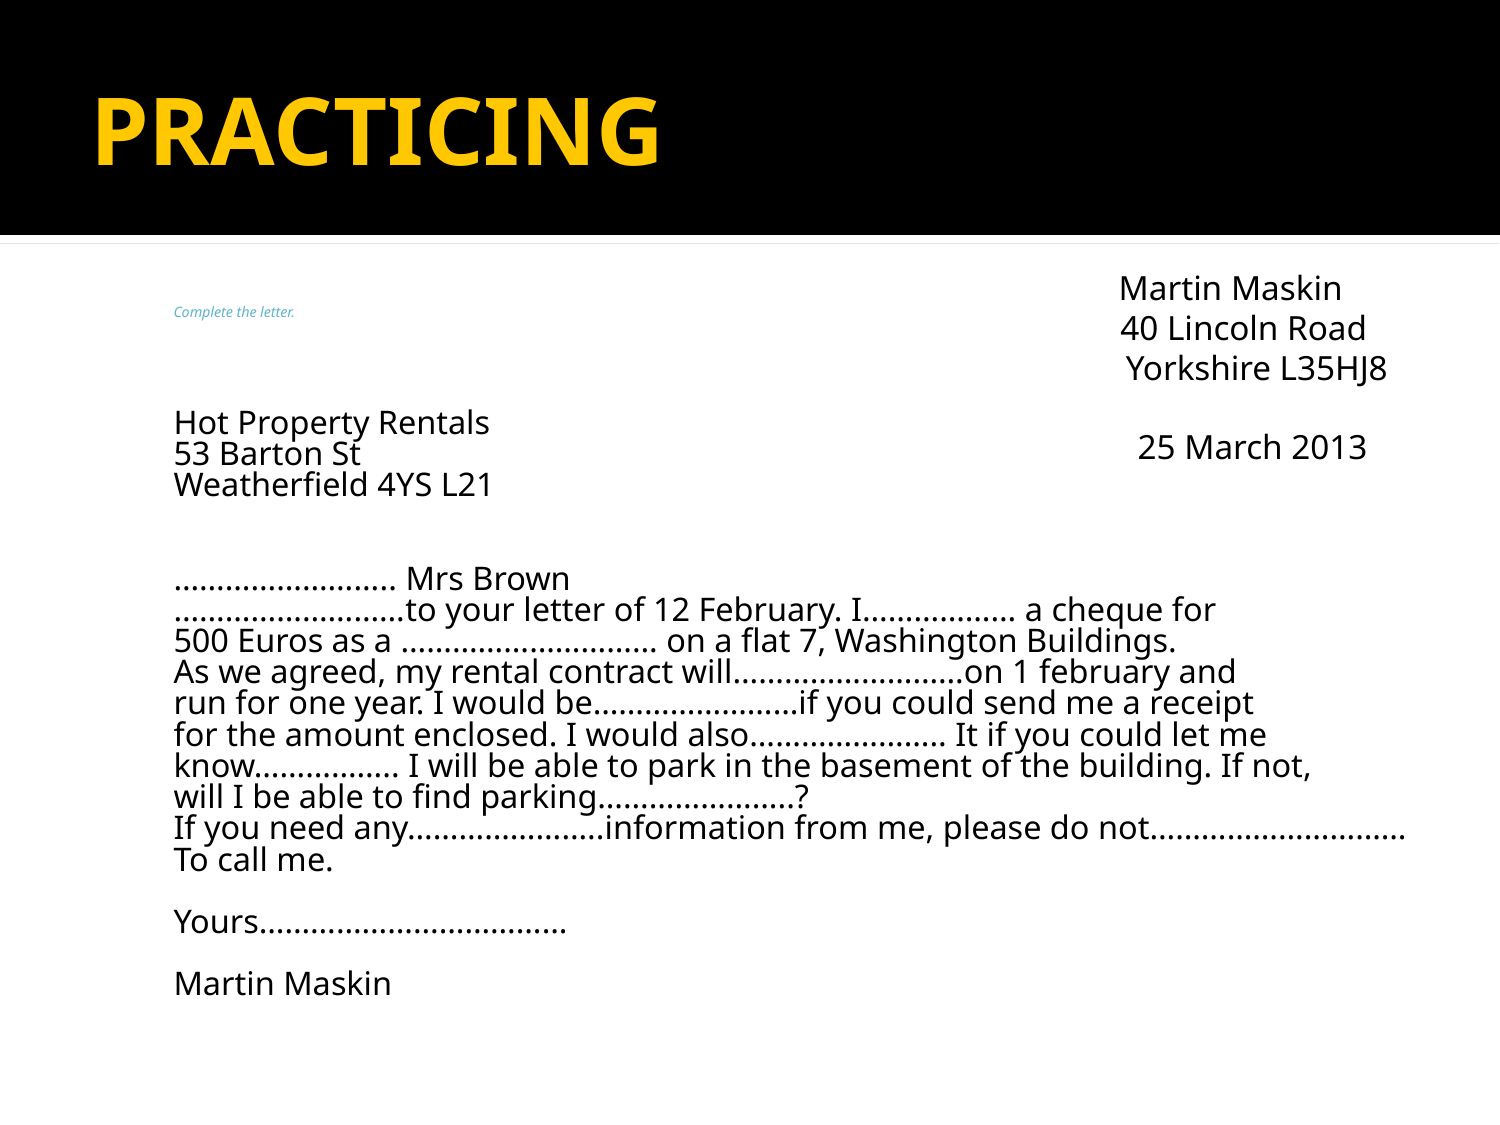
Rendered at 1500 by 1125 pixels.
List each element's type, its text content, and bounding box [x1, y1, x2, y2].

title PRACTICING [75, 25, 1426, 232]
list Complete the letter. Hot Property Rentals 53 Barton St Weatherfield 4YS L21 …………………….. Mrs Brown ………………………to your letter of 12 February. I……………… a cheque for 500 Euros as a ………………………… on a flat 7, Washington Buildings. As we agreed, my rental contract will………………………on 1 february and run for one year. I would be……………………if you could send me a receipt for the amount enclosed. I would also………………….. It if you could let me know…………….. I will be able to park in the basement of the building. If not, will I be able to find parking…………………..? If you need any…………………..information from me, please do not………………………… To call me. Yours……………………………… Martin Maskin [75, 291, 1426, 1125]
text_box Martin Maskin 40 Lincoln Road Yorkshire L35HJ8 25 March 2013 [703, 259, 1459, 514]
